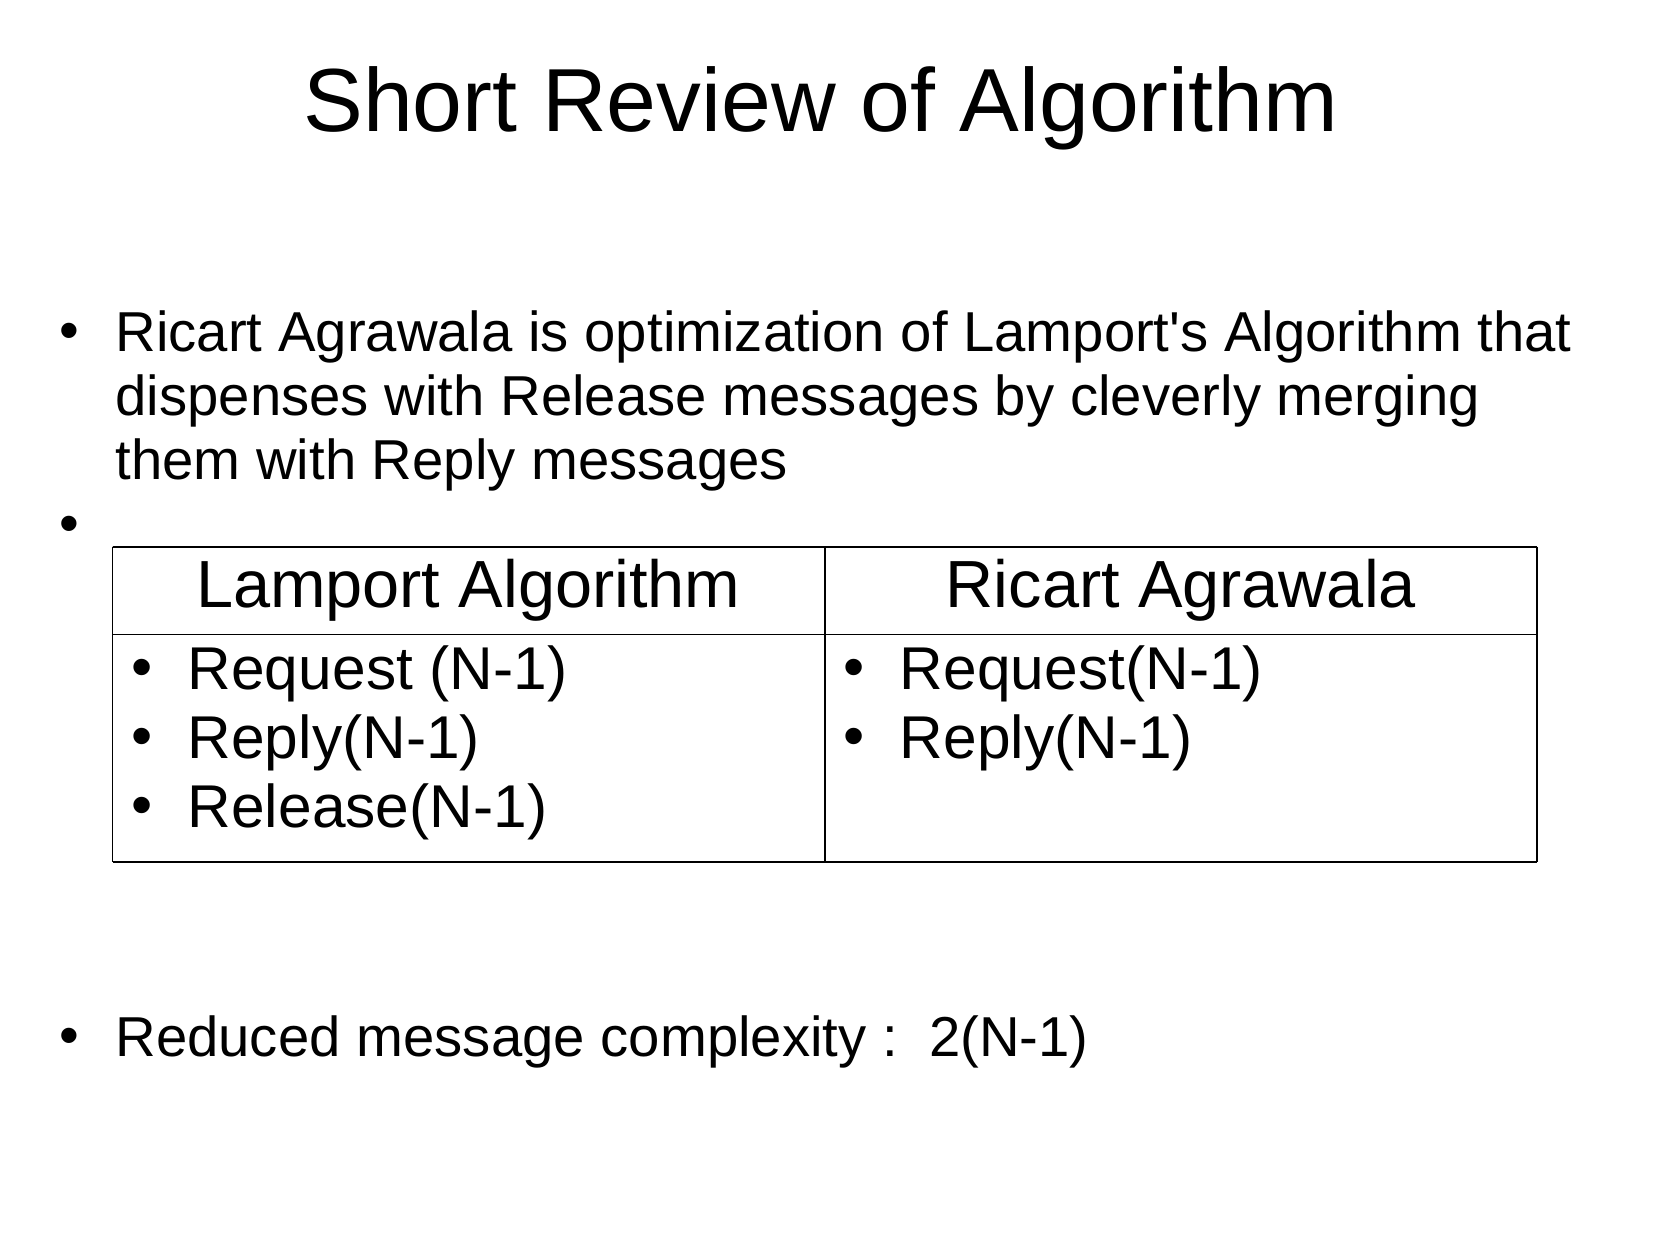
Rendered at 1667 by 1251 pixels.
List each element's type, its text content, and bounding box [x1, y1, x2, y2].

text_box Request(N-1) Reply(N-1) [826, 635, 1536, 861]
text_box Ricart Agrawala [826, 548, 1536, 634]
text_box Lamport Algorithm [113, 548, 824, 634]
list Ricart Agrawala is optimization of Lamport's Algorithm that dispenses with Release messages by cleverly merging them with Reply messages Reduced message complexity : 2(N-1) [40, 300, 1627, 1201]
text_box Request (N-1) Reply(N-1) Release(N-1) [113, 635, 824, 861]
title Short Review of Algorithm [40, 50, 1627, 201]
